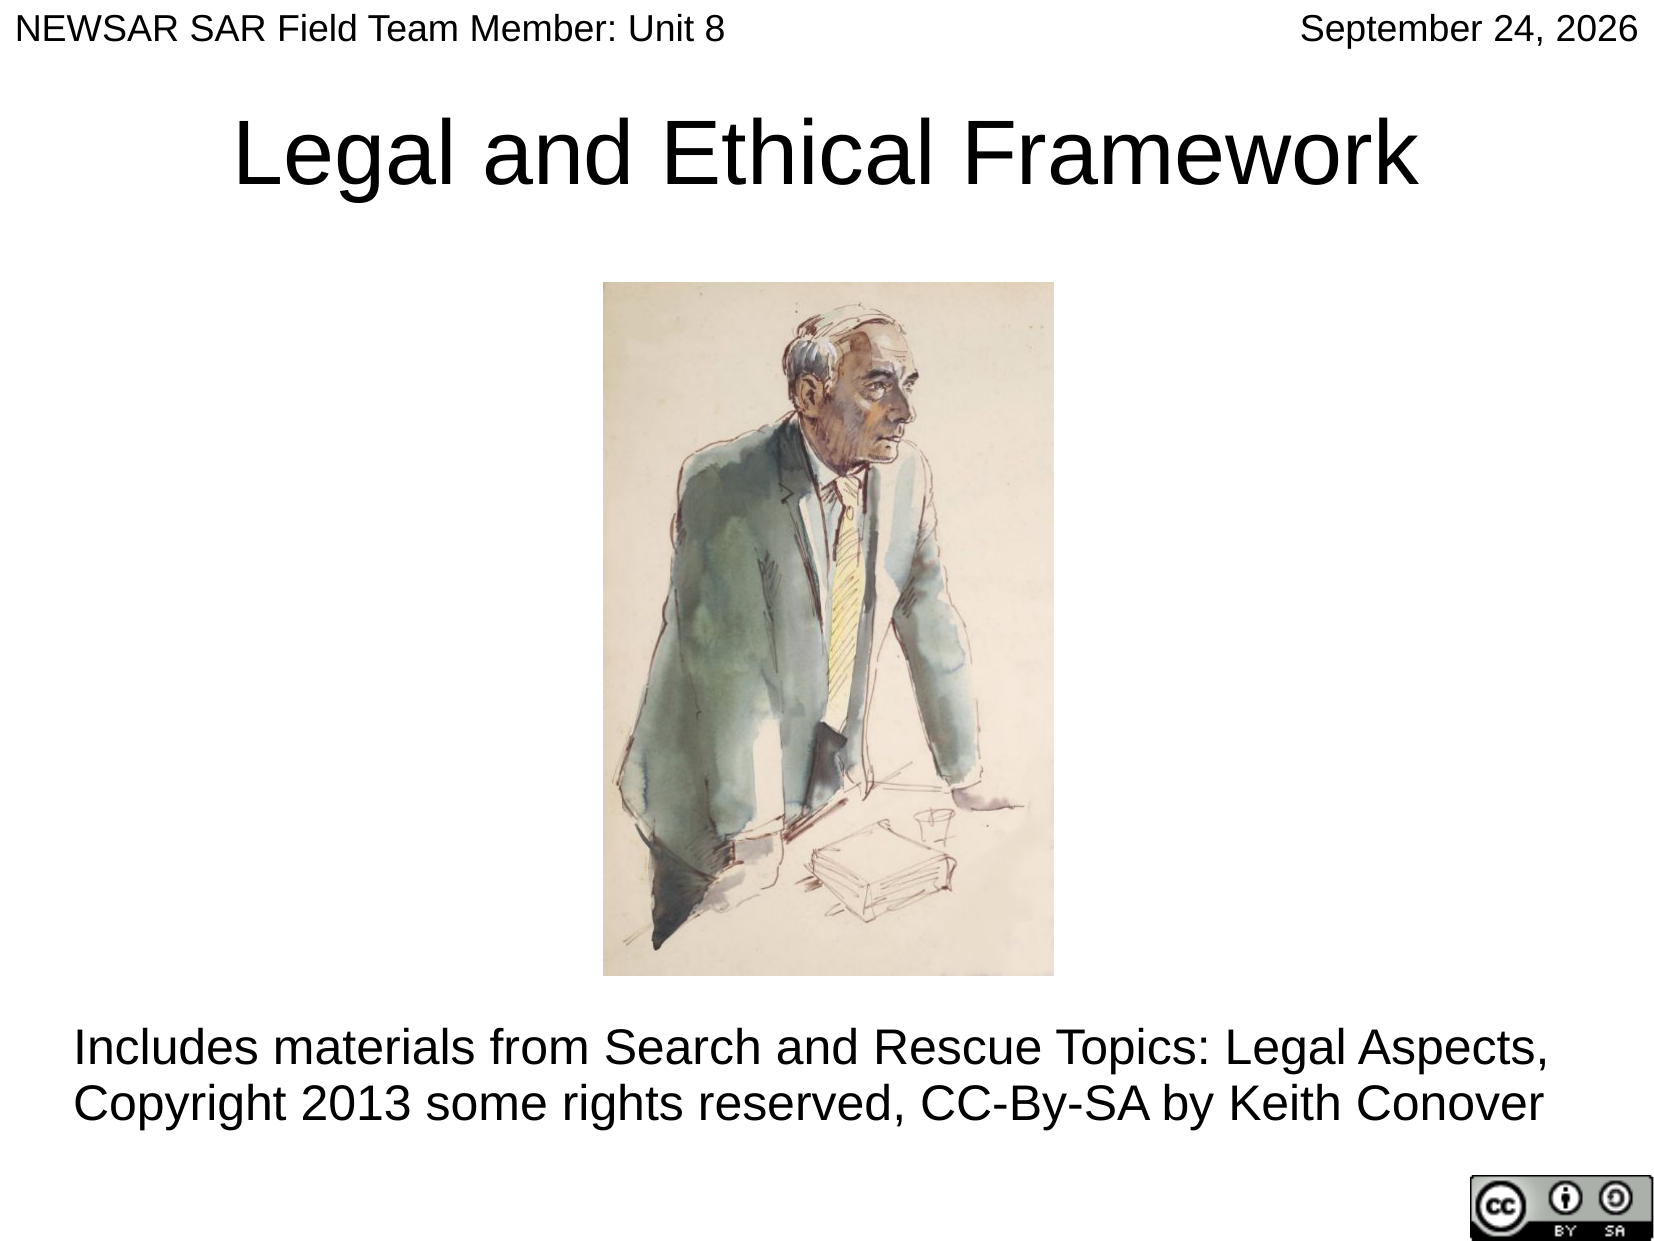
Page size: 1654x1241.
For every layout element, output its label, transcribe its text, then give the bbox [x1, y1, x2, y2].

picture [603, 282, 1054, 976]
text_box NEWSAR SAR Field Team Member: Unit 8 [0, 0, 933, 57]
text_box Includes materials from Search and Rescue Topics: Legal Aspects, Copyright 2013 some rights reserved, CC-By-SA by Keith Conover [58, 1012, 1581, 1139]
picture [1470, 1175, 1654, 1241]
text_box February 19, 2020 [1209, 0, 1654, 57]
title Legal and Ethical Framework [82, 49, 1571, 257]
